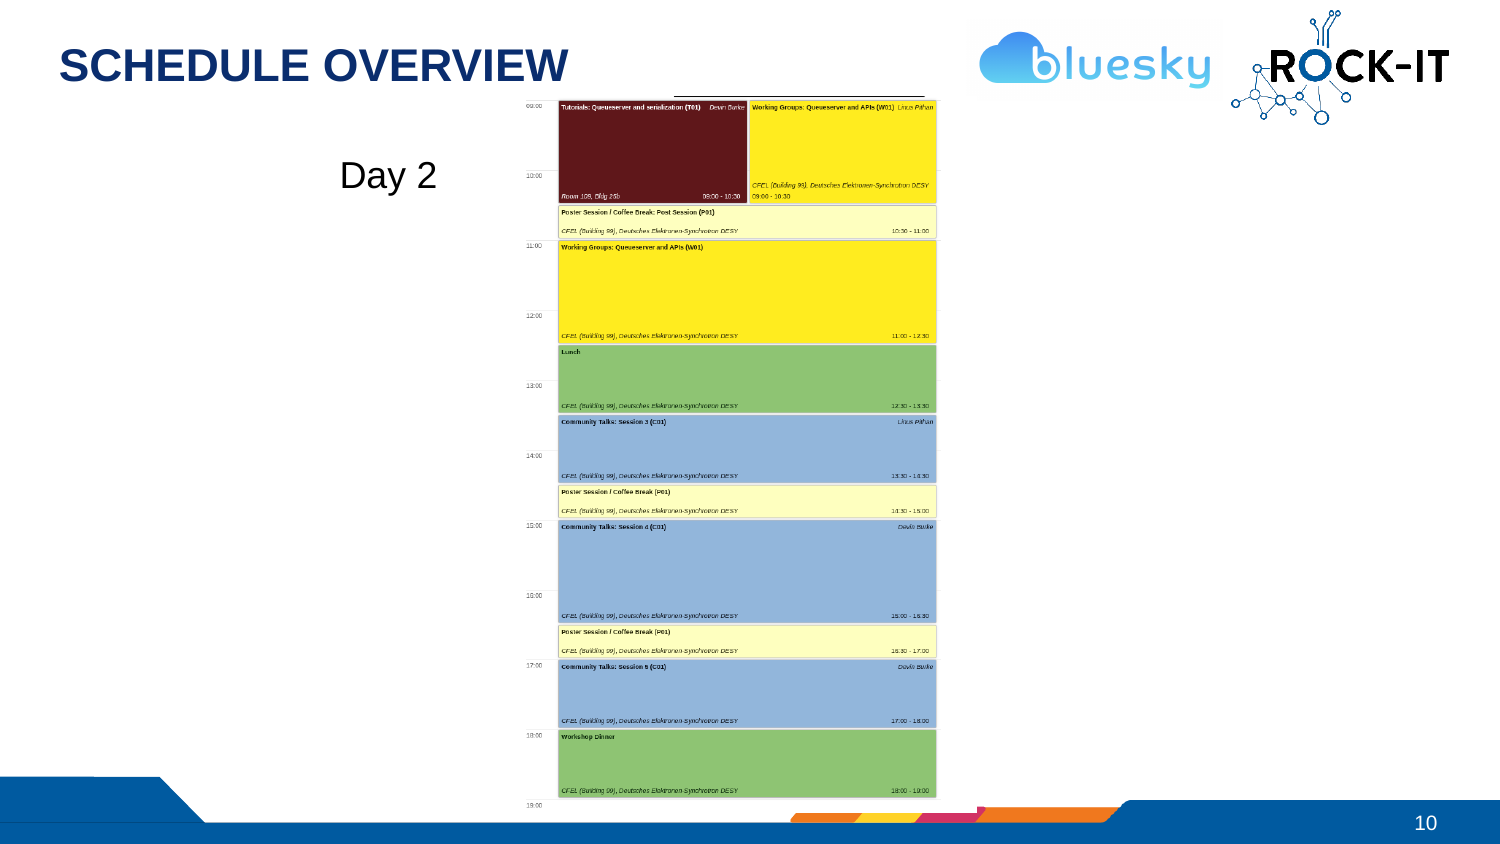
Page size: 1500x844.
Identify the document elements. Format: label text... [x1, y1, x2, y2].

picture [1231, 10, 1449, 125]
text_box Day 2 [324, 147, 453, 205]
picture [0, 19, 1500, 844]
title Schedule Overview [59, 36, 945, 97]
